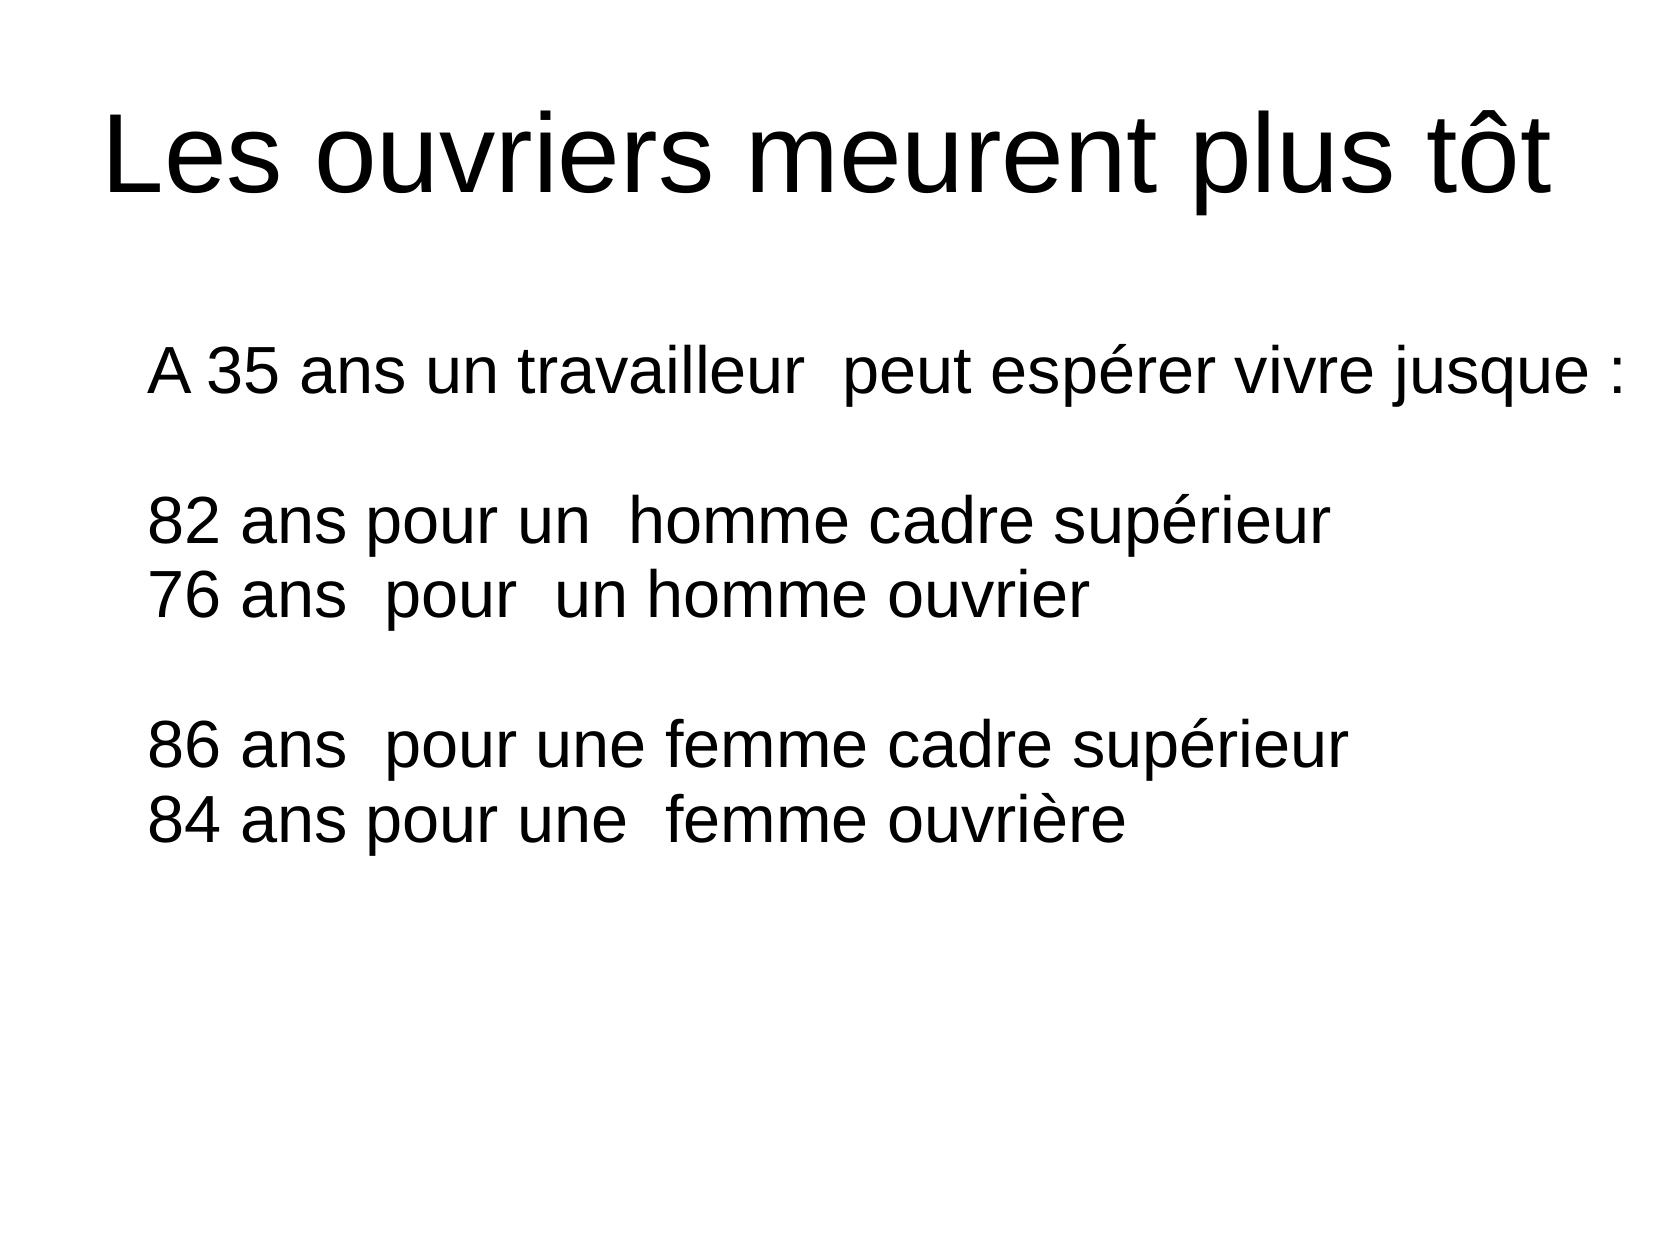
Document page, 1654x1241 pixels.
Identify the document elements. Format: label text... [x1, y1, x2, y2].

title Les ouvriers meurent plus tôt [82, 49, 1571, 257]
subtitle A 35 ans un travailleur peut espérer vivre jusque : 82 ans pour un homme cadre supérieur 76 ans pour un homme ouvrier 86 ans pour une femme cadre supérieur 84 ans pour une femme ouvrière [147, 185, 1636, 1004]
